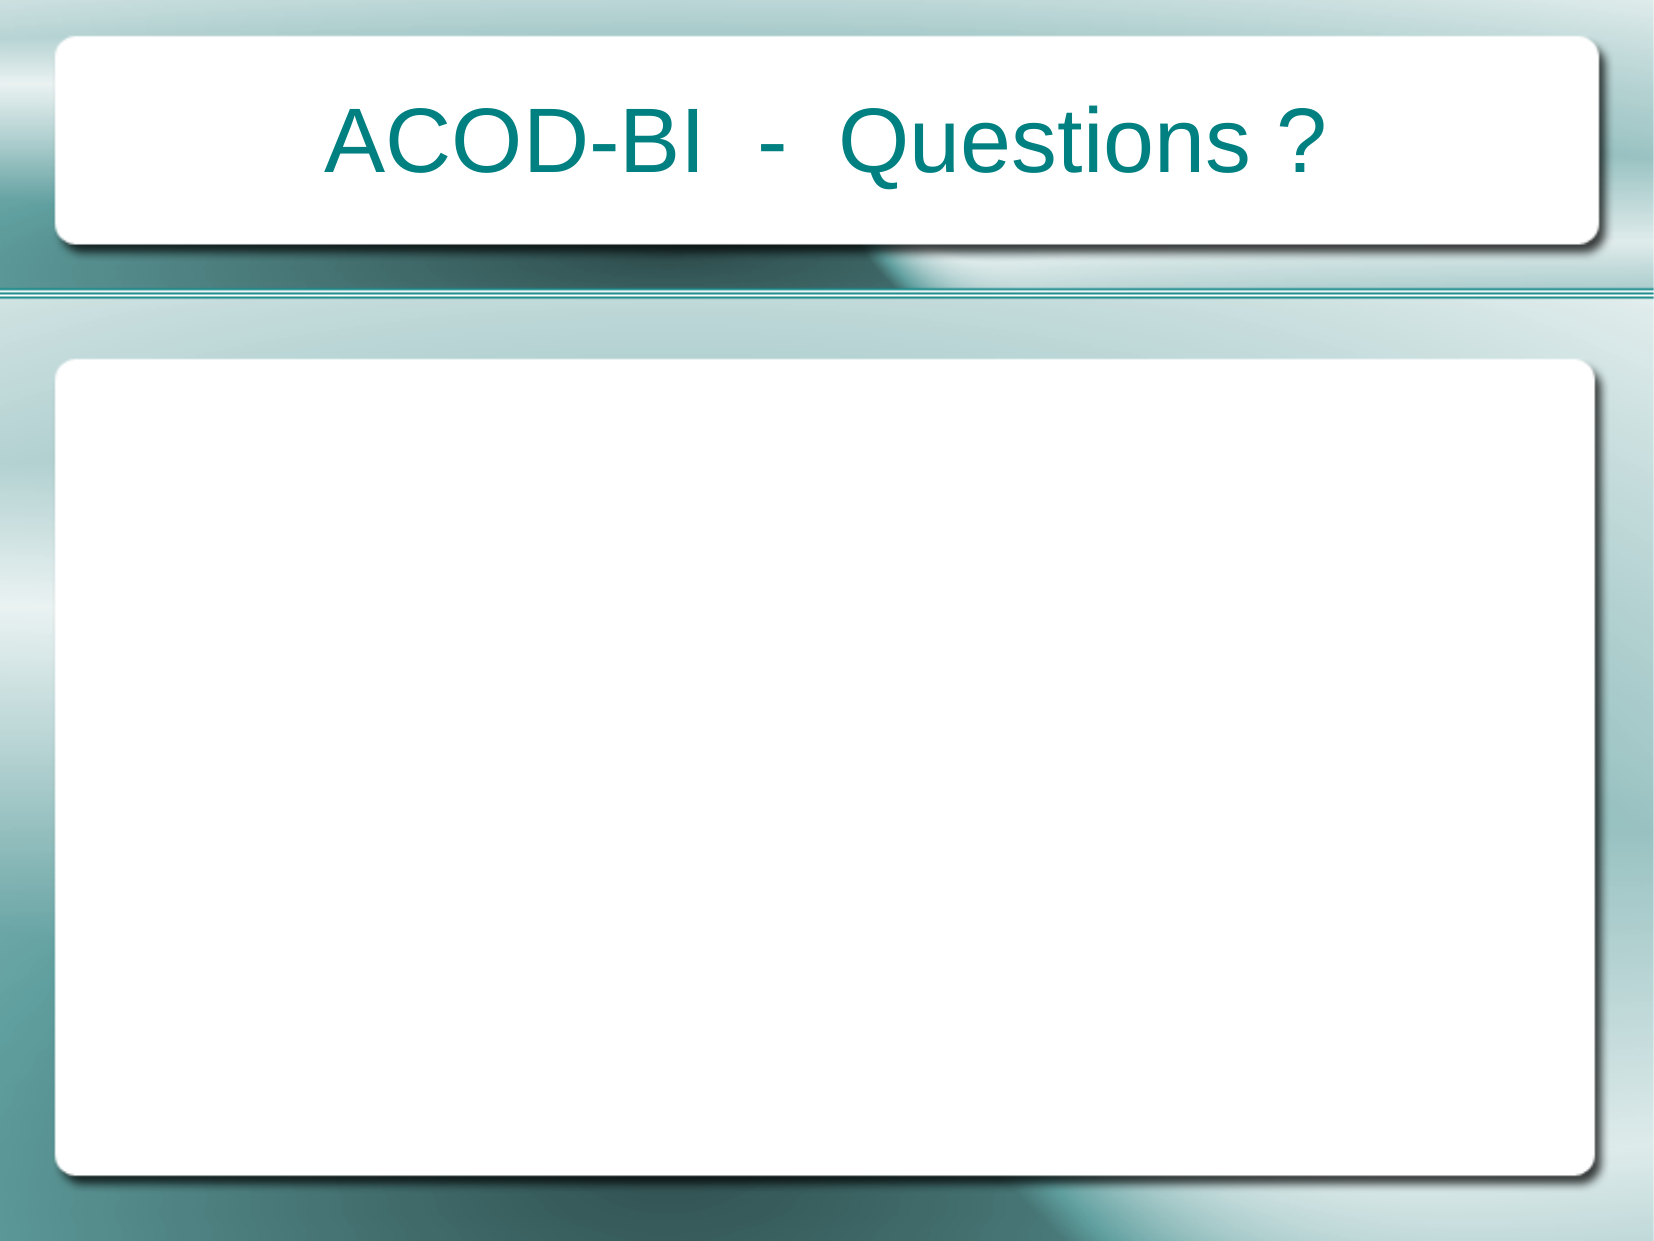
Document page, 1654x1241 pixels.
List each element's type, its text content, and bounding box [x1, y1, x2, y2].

picture [0, 0, 1654, 1241]
title ACOD-BI - Questions ? [82, 37, 1571, 245]
